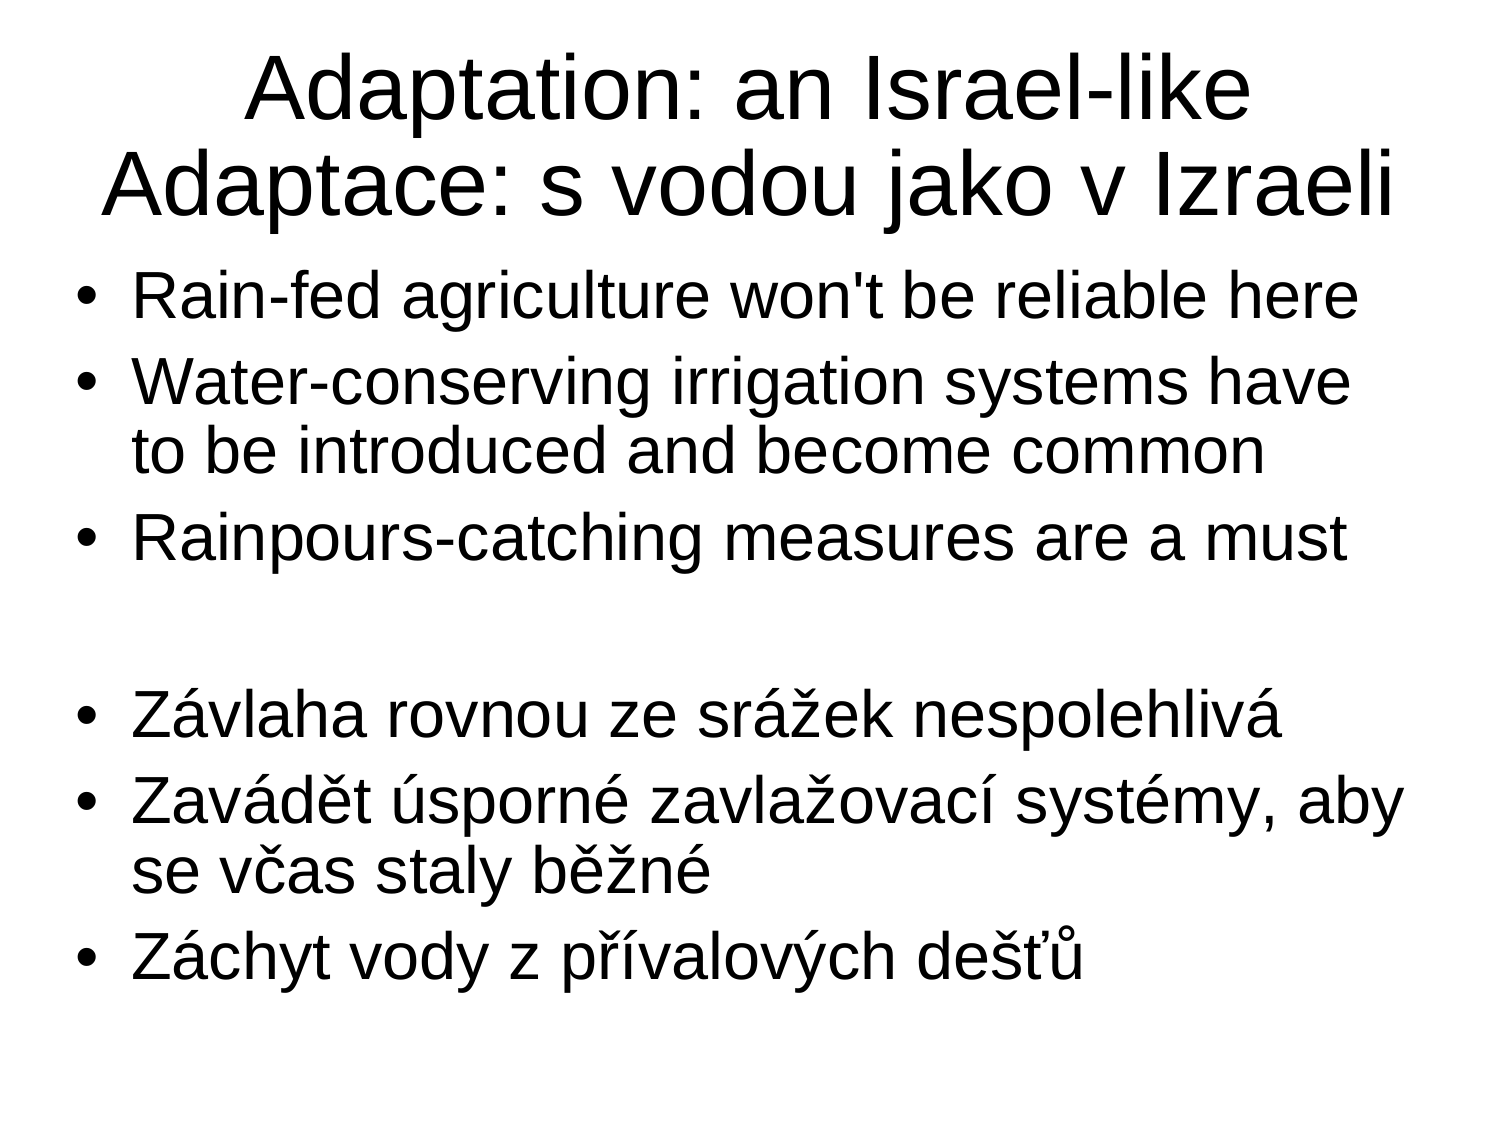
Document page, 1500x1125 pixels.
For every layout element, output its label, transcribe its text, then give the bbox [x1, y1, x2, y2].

title Adaptation: an Israel-like Adaptace: s vodou jako v Izraeli [75, 21, 1425, 257]
list Rain-fed agriculture won't be reliable here Water-conserving irrigation systems have to be introduced and become common Rainpours-catching measures are a must Závlaha rovnou ze srážek nespolehlivá Zavádět úsporné zavlažovací systémy, aby se včas staly běžné Záchyt vody z přívalových dešťů [75, 262, 1425, 1005]
